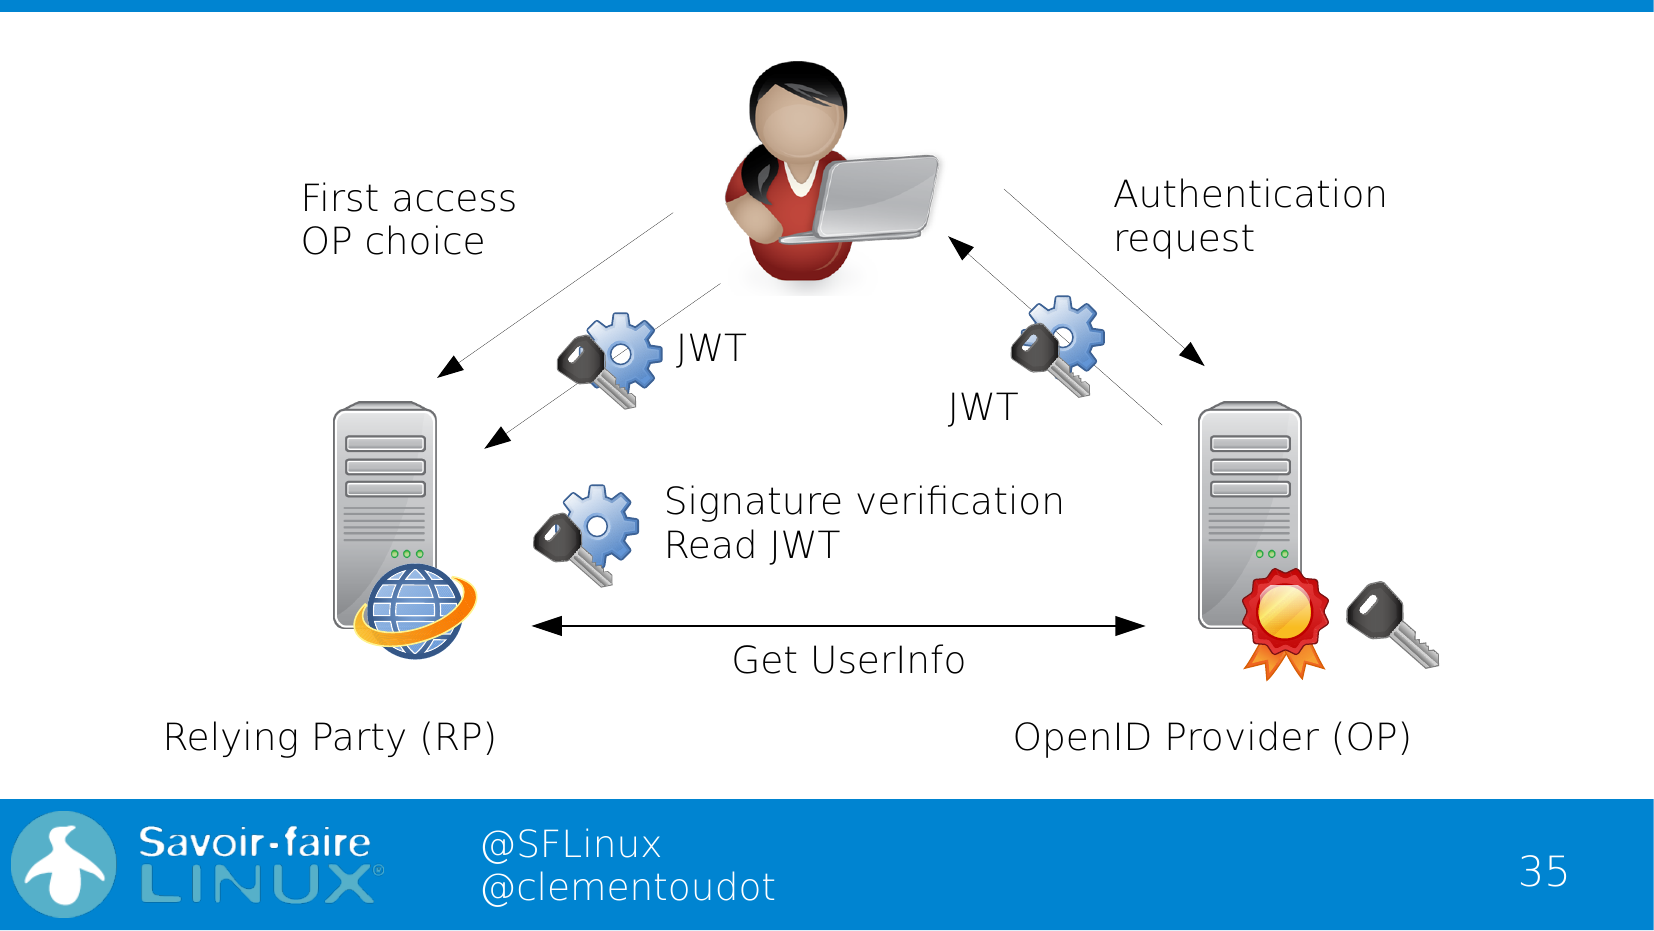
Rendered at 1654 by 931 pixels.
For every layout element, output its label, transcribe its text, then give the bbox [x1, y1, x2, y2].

picture [705, 47, 949, 296]
text_box Relying Party (RP) [147, 708, 627, 768]
picture [1198, 401, 1441, 686]
text_box JWT [933, 377, 1052, 438]
text_box OpenID Provider (OP) [998, 708, 1495, 768]
picture [1009, 283, 1117, 402]
text_box Signature verification Read JWT [648, 472, 1181, 580]
text_box Get UserInfo [716, 631, 987, 691]
text_box First access OP choice [285, 168, 579, 272]
picture [333, 401, 482, 674]
text_box Authentication request [1098, 165, 1453, 272]
text_box JWT [661, 318, 851, 426]
picture [11, 811, 384, 918]
picture [555, 300, 675, 414]
picture [531, 472, 648, 592]
